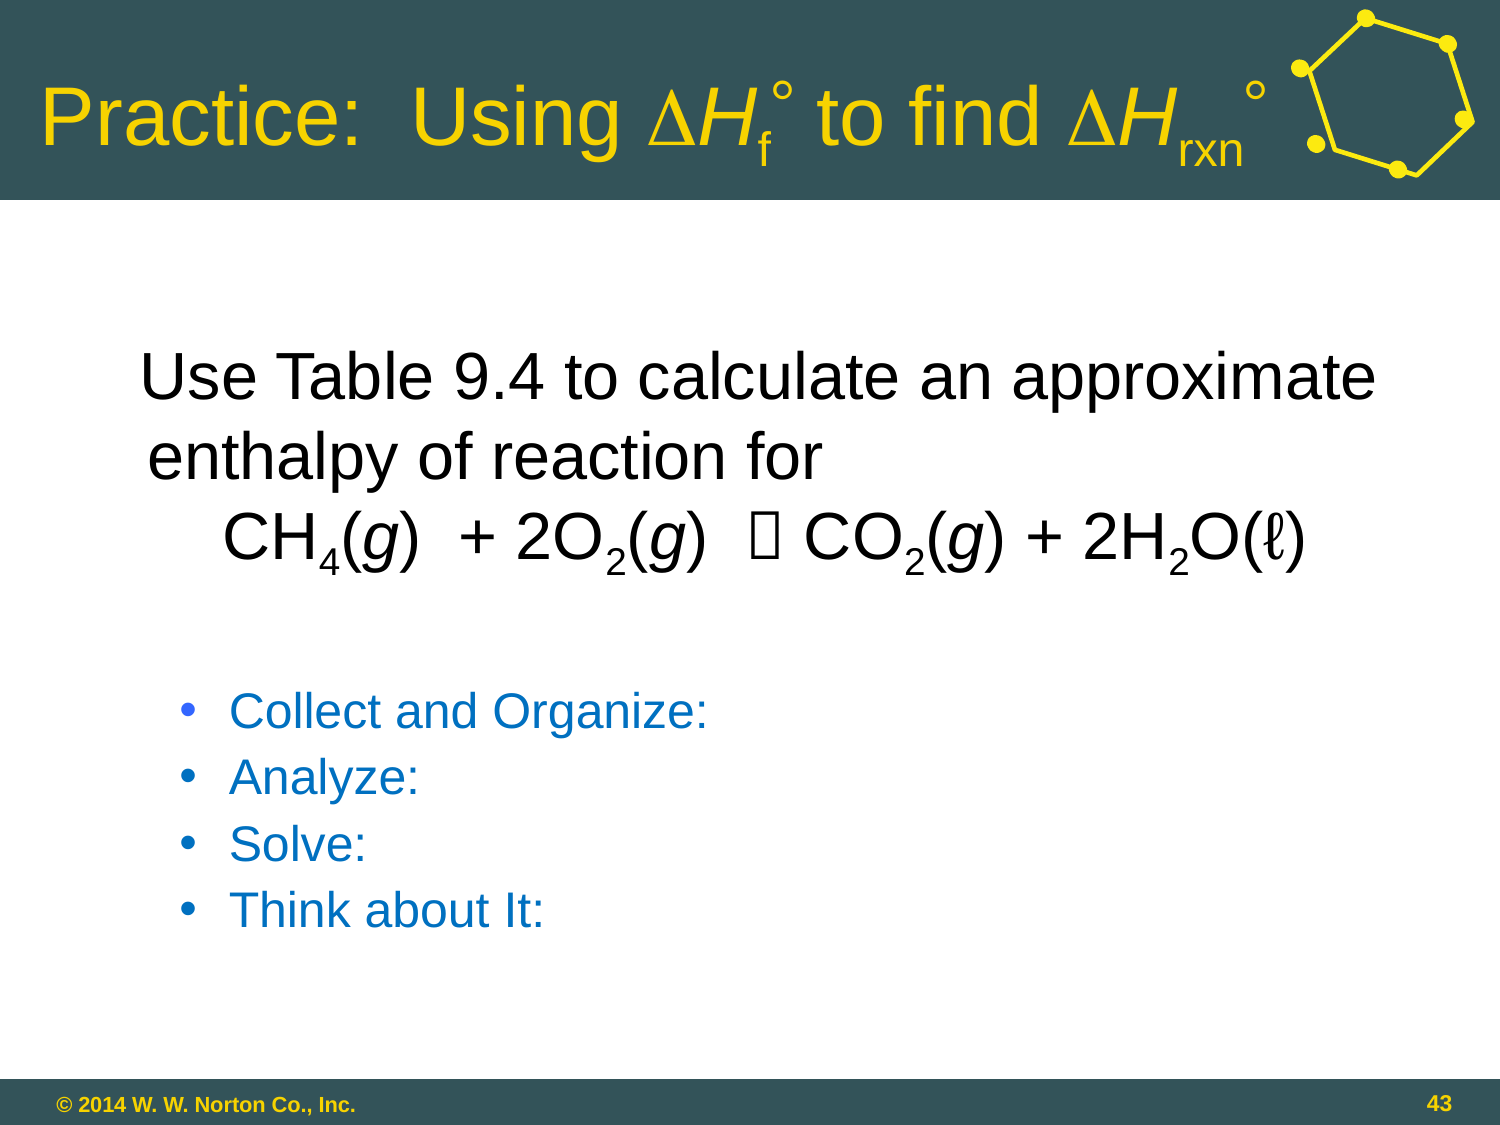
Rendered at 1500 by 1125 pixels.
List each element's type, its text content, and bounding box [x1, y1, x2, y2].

title Practice: Using Hf to find Hrxn [24, 24, 1338, 213]
list Use Table 9.4 to calculate an approximate enthalpy of reaction for CH4(g) + 2O2(g)  CO2(g) + 2H2O(ℓ) [87, 324, 1463, 988]
text_box Collect and Organize: Analyze: Solve: Think about It: [125, 677, 932, 947]
slide_number <number> [1408, 1085, 1468, 1120]
